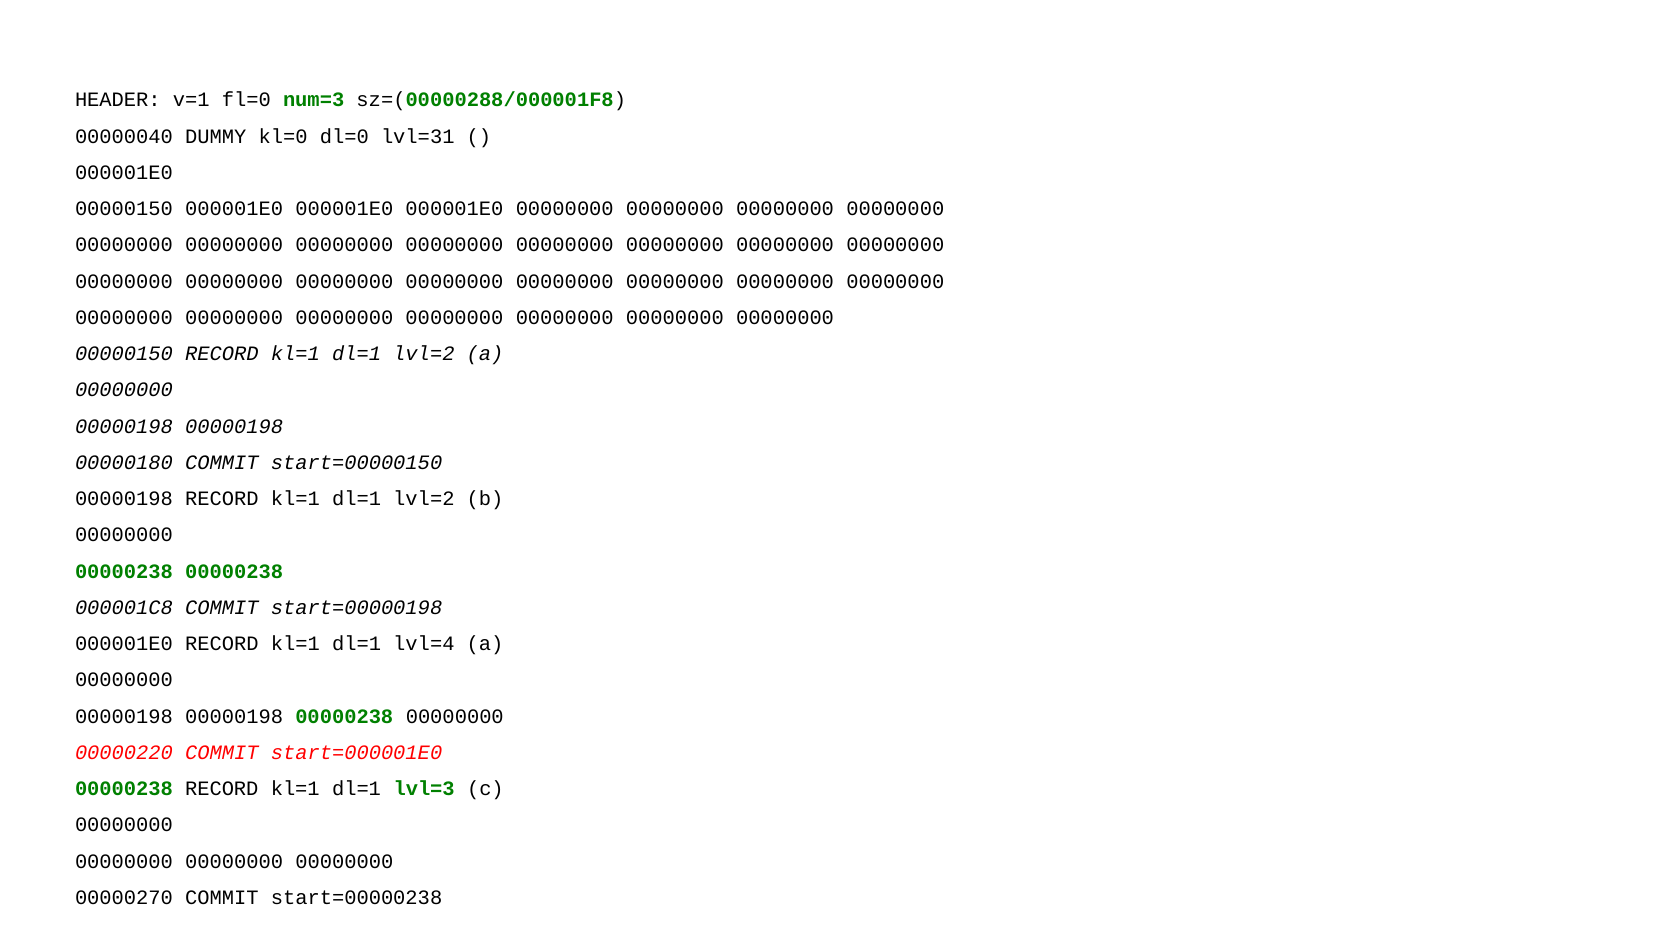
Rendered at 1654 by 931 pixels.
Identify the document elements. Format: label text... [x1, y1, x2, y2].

list HEADER: v=1 fl=0 num=3 sz=(00000288/000001F8) 00000040 DUMMY kl=0 dl=0 lvl=31 () 000001E0 00000150 000001E0 000001E0 000001E0 00000000 00000000 00000000 00000000 00000000 00000000 00000000 00000000 00000000 00000000 00000000 00000000 00000000 00000000 00000000 00000000 00000000 00000000 00000000 00000000 00000000 00000000 00000000 00000000 00000000 00000000 00000000 00000150 RECORD kl=1 dl=1 lvl=2 (a) 00000000 00000198 00000198 00000180 COMMIT start=00000150 00000198 RECORD kl=1 dl=1 lvl=2 (b) 00000000 00000238 00000238 000001C8 COMMIT start=00000198 000001E0 RECORD kl=1 dl=1 lvl=4 (a) 00000000 00000198 00000198 00000238 00000000 00000220 COMMIT start=000001E0 00000238 RECORD kl=1 dl=1 lvl=3 (c) 00000000 00000000 00000000 00000000 00000270 COMMIT start=00000238 [75, 90, 1576, 916]
